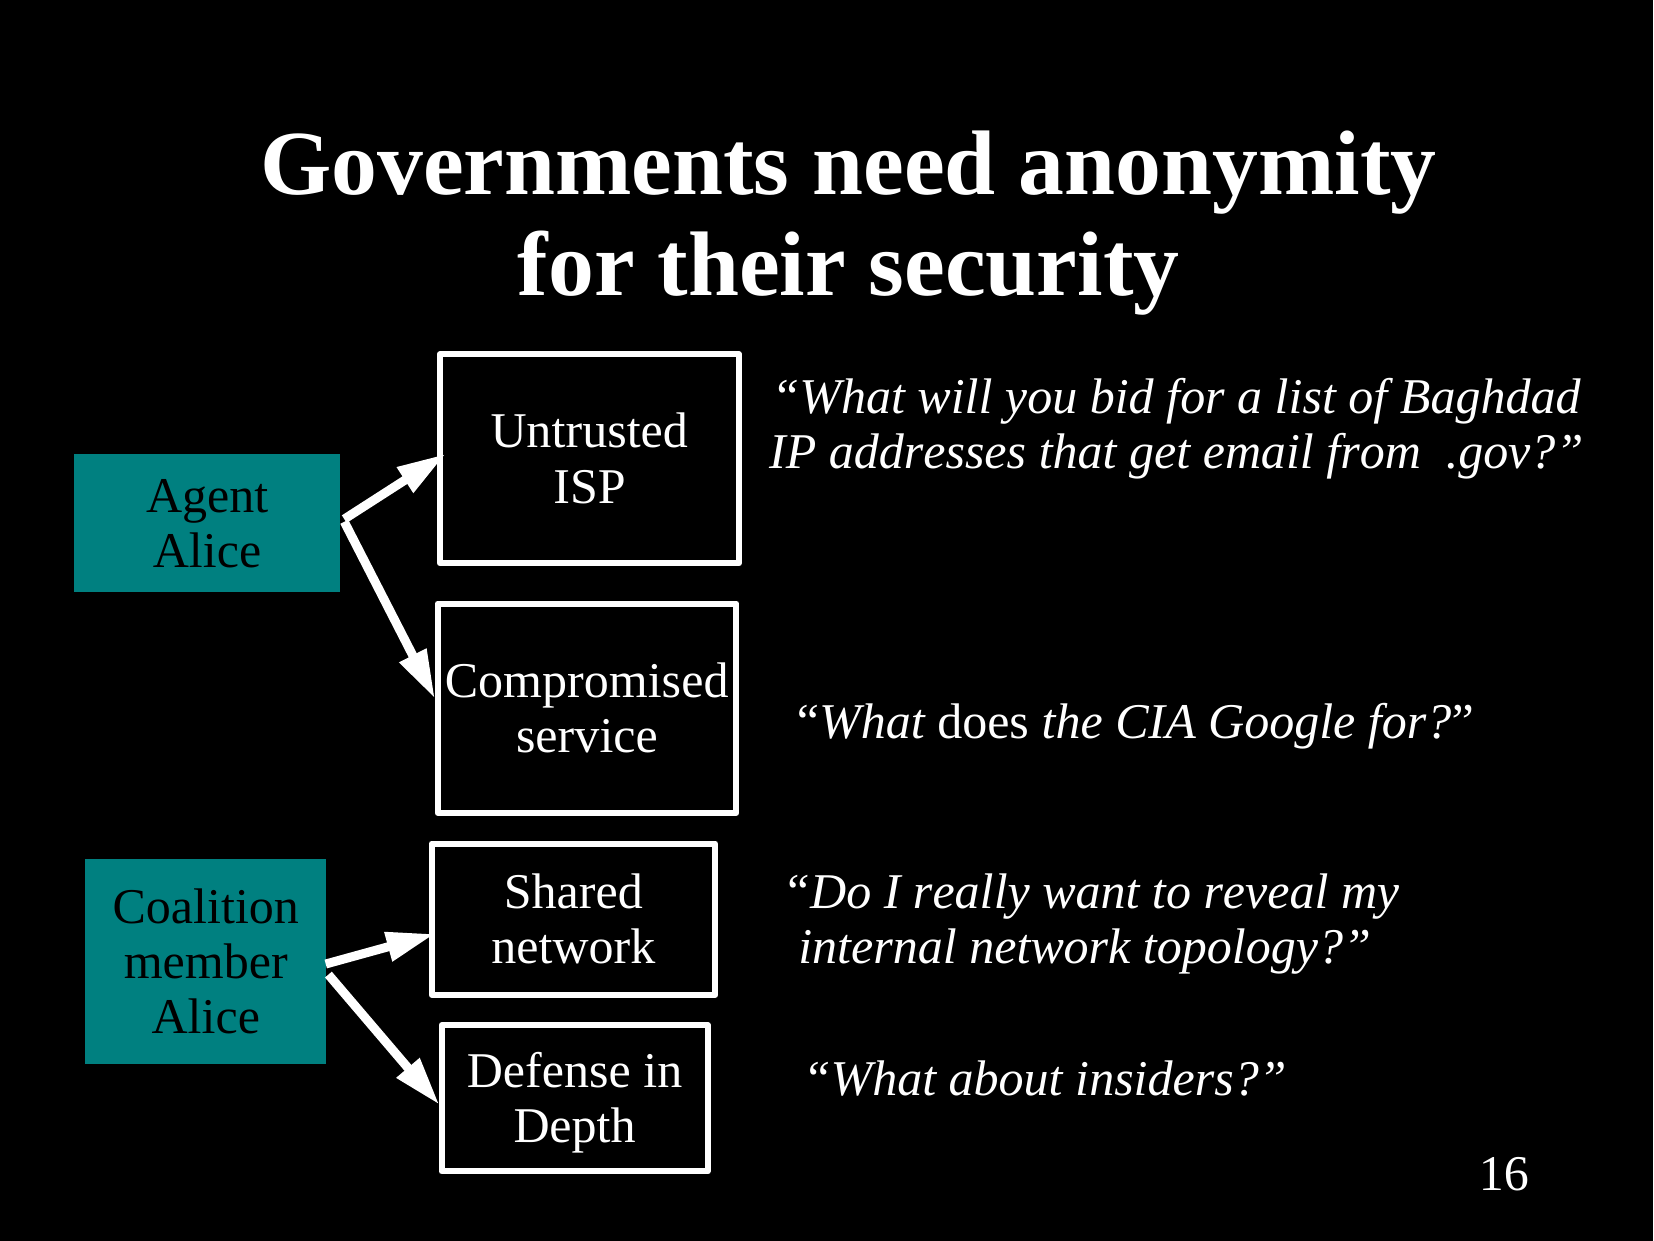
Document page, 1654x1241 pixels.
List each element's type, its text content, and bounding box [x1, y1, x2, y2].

text_box Defense in Depth [441, 1025, 708, 1172]
text_box “Do I really want to reveal my internal network topology?” [782, 863, 1589, 991]
text_box Agent Alice [73, 453, 341, 593]
text_box “What does the CIA Google for?” [796, 694, 1480, 751]
title Governments need anonymity for their security [121, 76, 1578, 352]
text_box “What about insiders?” [727, 1051, 1603, 1188]
text_box Untrusted ISP [440, 354, 739, 564]
text_box Coalition member Alice [84, 858, 327, 1065]
text_box Shared network [431, 843, 716, 995]
text_box “What will you bid for a list of Baghdad IP addresses that get email from .gov?” [769, 369, 1587, 549]
text_box Compromised service [437, 603, 737, 813]
